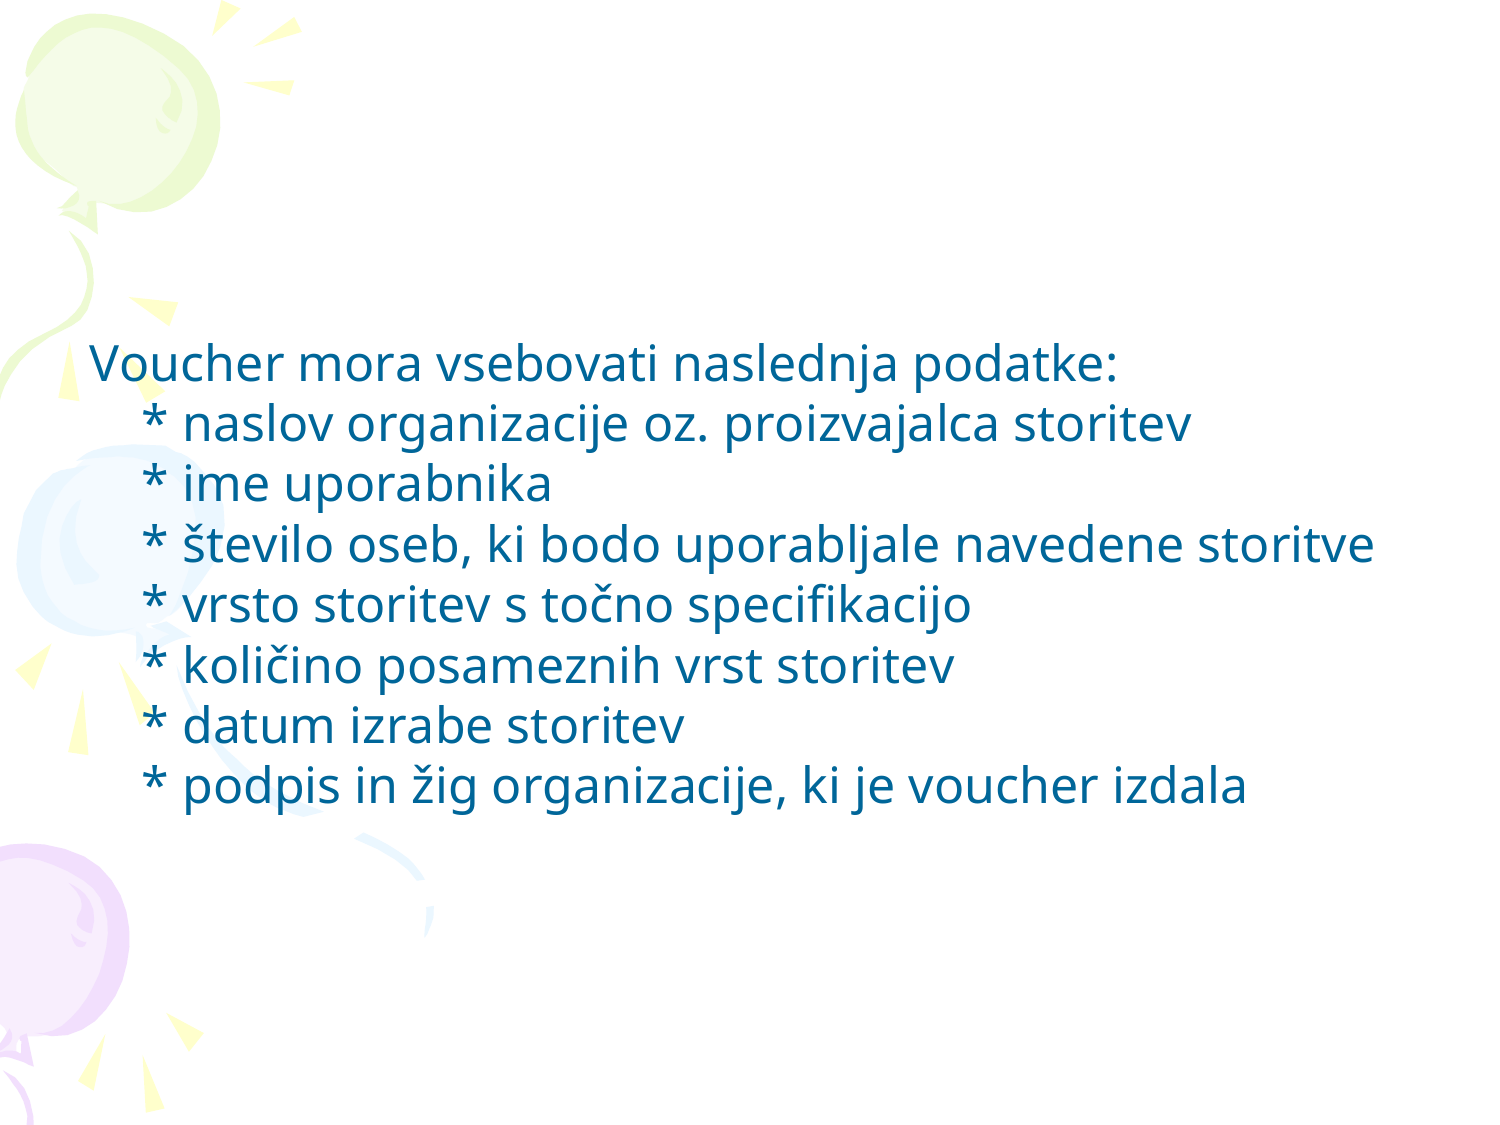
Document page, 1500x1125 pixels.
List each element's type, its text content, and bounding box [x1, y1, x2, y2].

list Voucher mora vsebovati naslednja podatke: * naslov organizacije oz. proizvajalca storitev * ime uporabnika * število oseb, ki bodo uporabljale navedene storitve * vrsto storitev s točno specifikacijo * količino posameznih vrst storitev * datum izrabe storitev * podpis in žig organizacije, ki je voucher izdala [75, 262, 1426, 994]
